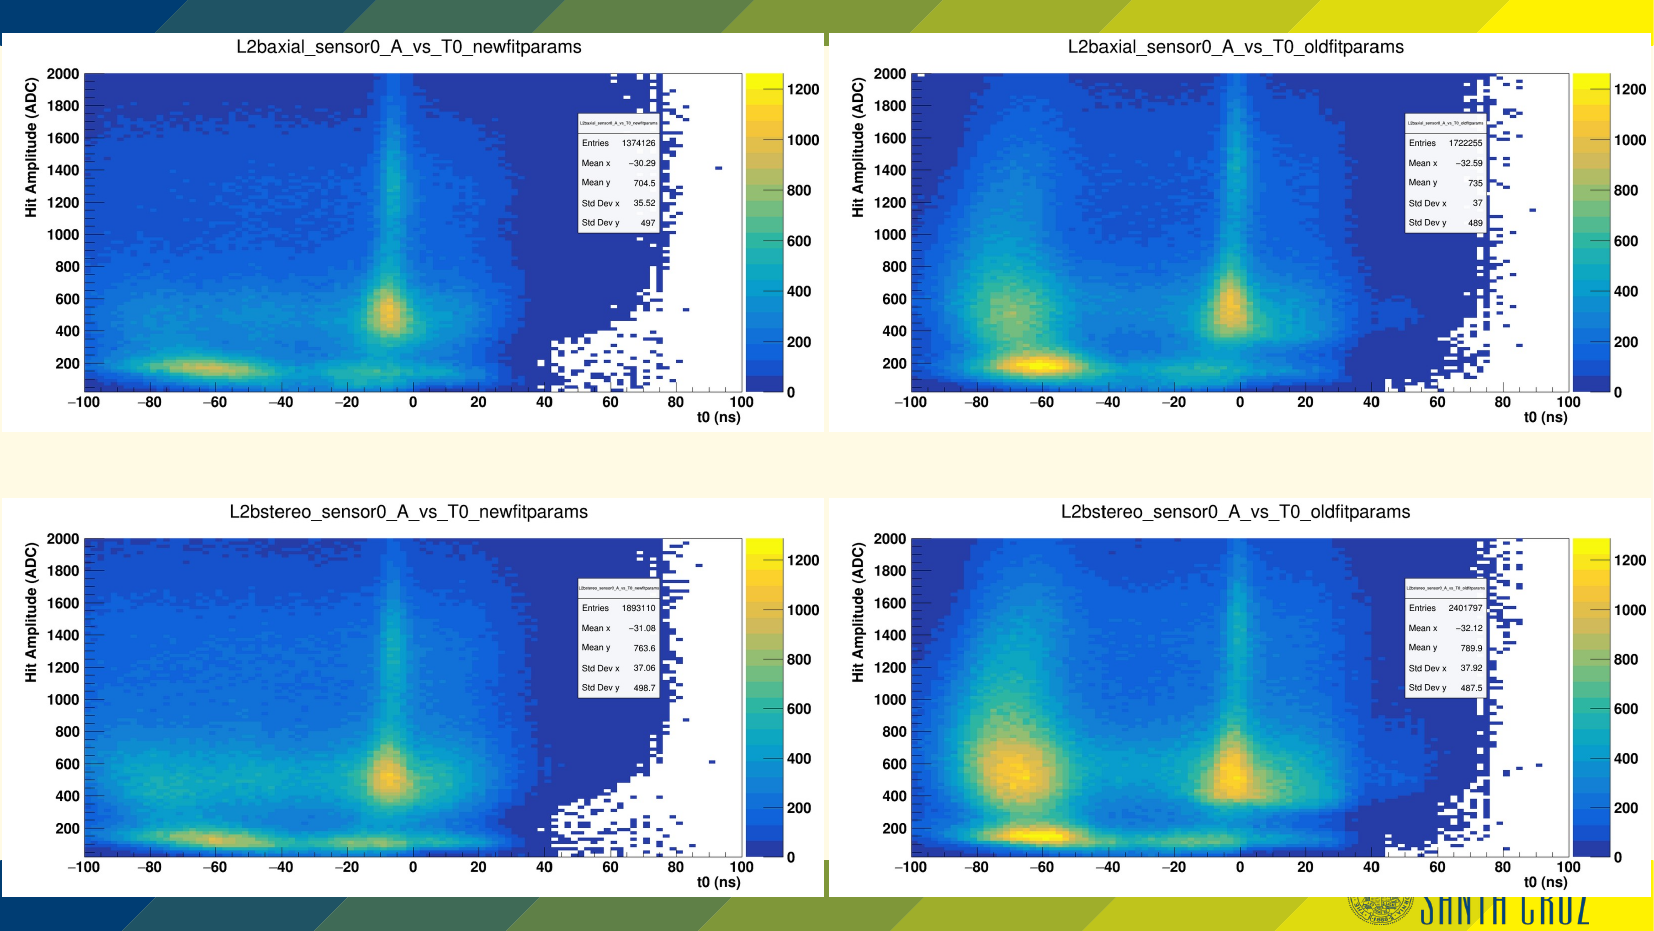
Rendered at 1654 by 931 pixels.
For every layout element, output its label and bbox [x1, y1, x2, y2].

picture [2, 498, 824, 897]
picture [829, 498, 1651, 925]
picture [2, 33, 824, 432]
picture [829, 33, 1651, 432]
